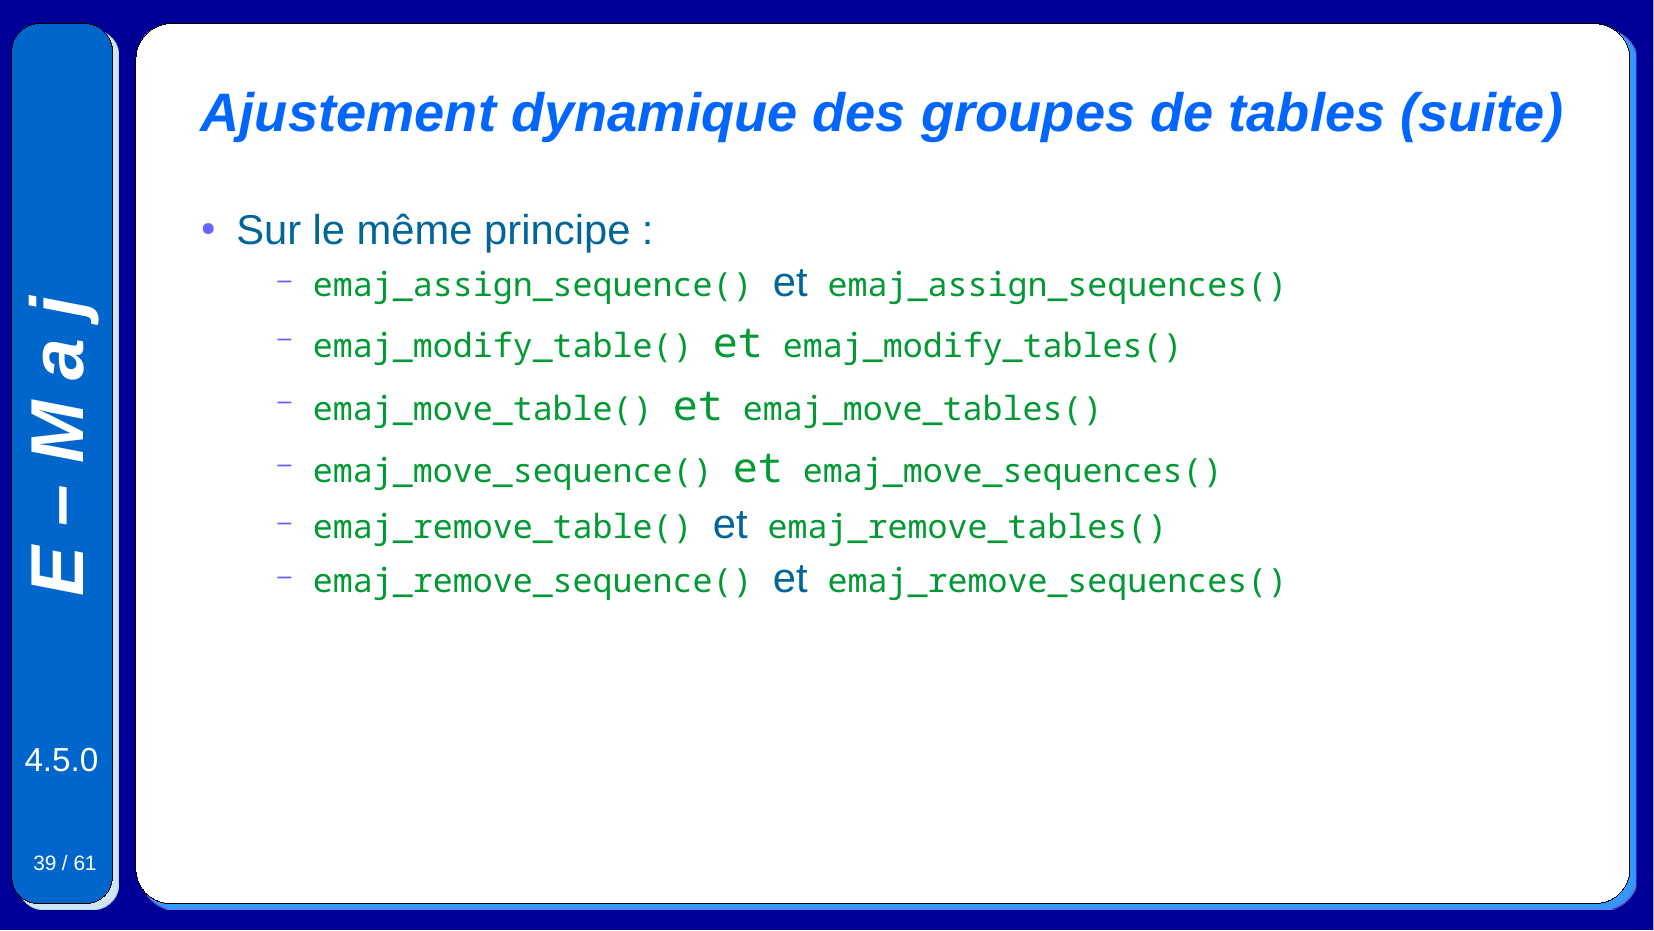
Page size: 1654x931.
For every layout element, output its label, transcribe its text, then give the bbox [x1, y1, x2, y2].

list Sur le même principe : emaj_assign_sequence() et emaj_assign_sequences() emaj_modify_table() et emaj_modify_tables() emaj_move_table() et emaj_move_tables() emaj_move_sequence() et emaj_move_sequences() emaj_remove_table() et emaj_remove_tables() emaj_remove_sequence() et emaj_remove_sequences() [177, 206, 1587, 829]
title Ajustement dynamique des groupes de tables (suite) [200, 34, 1575, 191]
